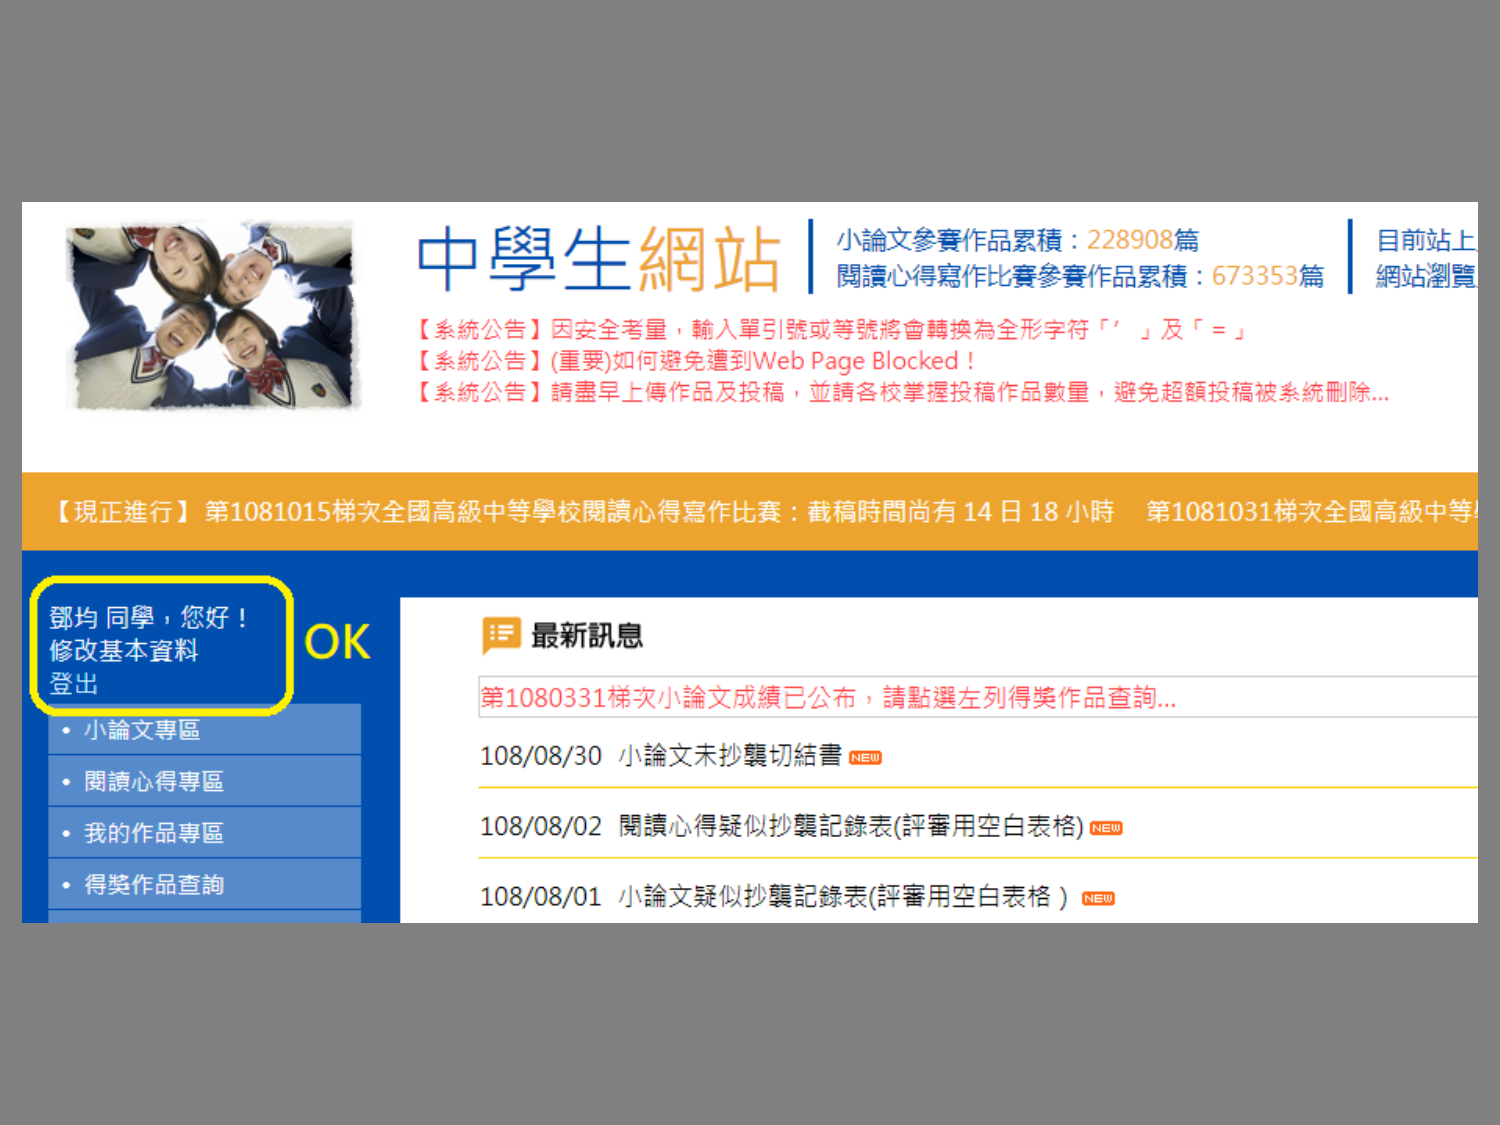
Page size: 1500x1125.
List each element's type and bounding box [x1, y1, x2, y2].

picture [22, 202, 1478, 923]
